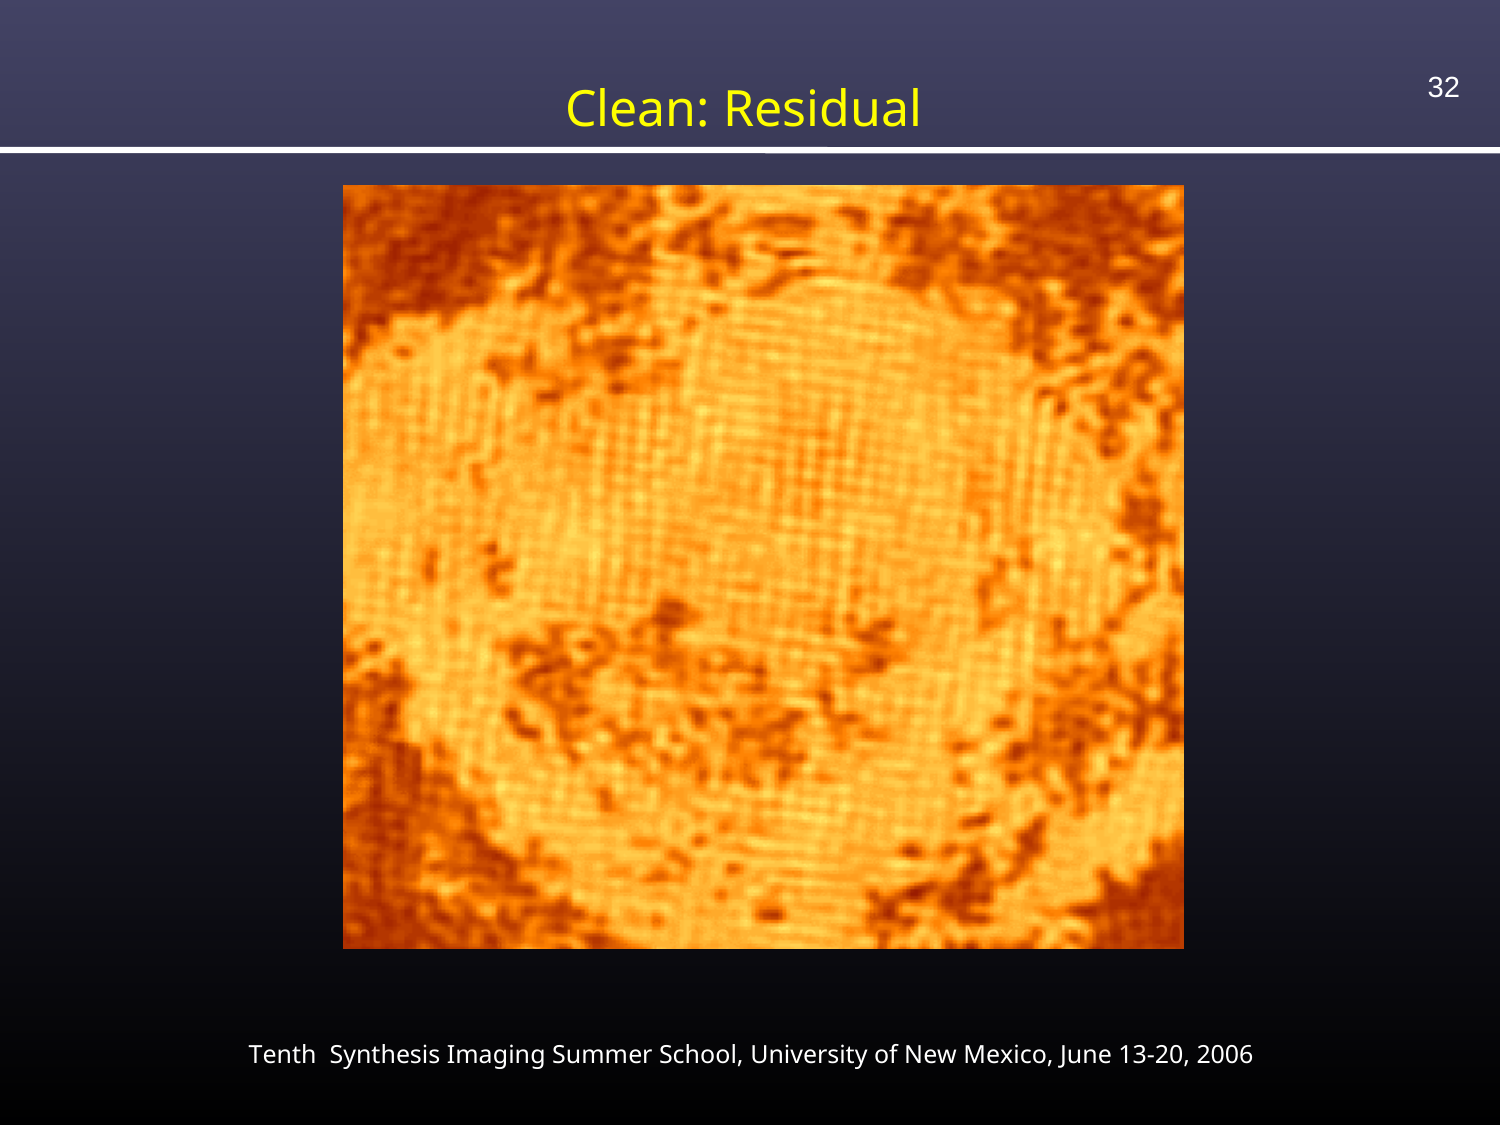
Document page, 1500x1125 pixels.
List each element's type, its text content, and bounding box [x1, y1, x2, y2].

title Clean: Residual [112, 62, 1375, 151]
picture [343, 185, 1184, 949]
